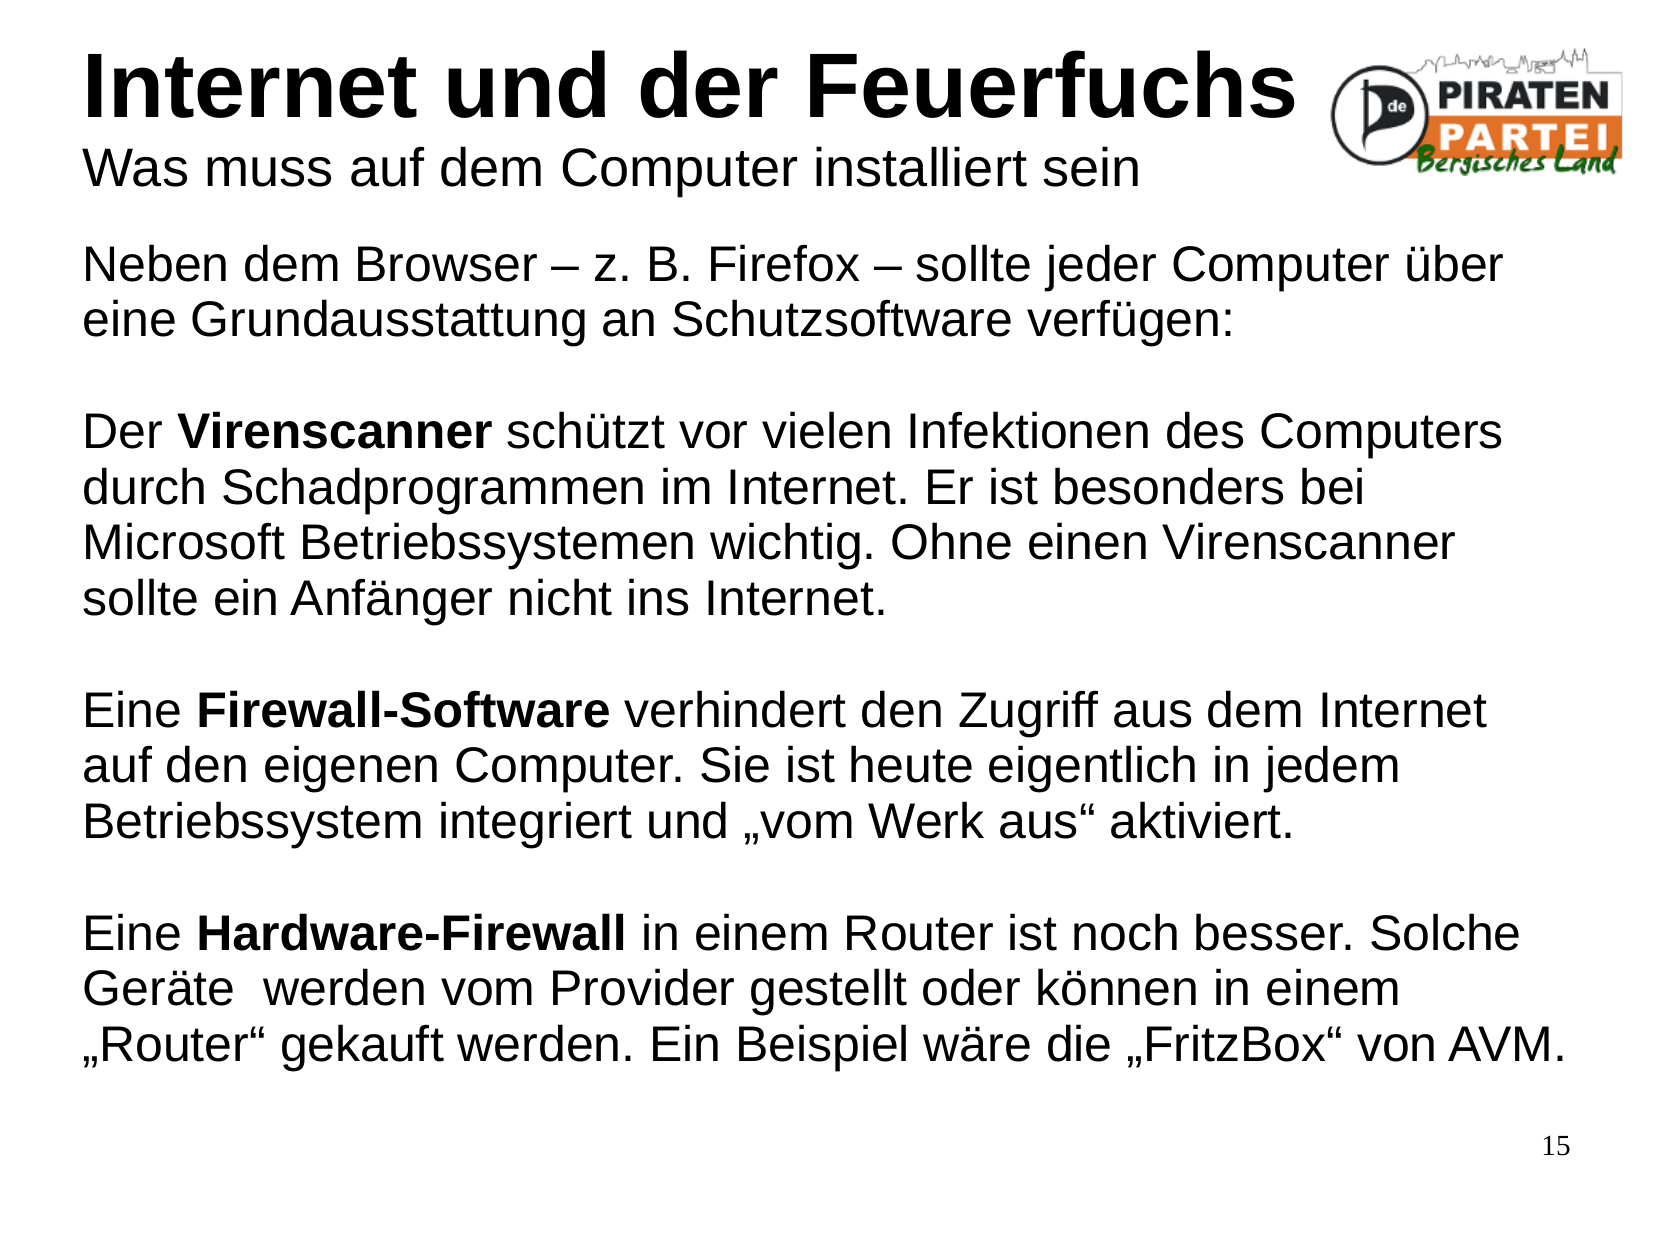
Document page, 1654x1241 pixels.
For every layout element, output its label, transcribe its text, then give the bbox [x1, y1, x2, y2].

picture [1328, 47, 1625, 176]
title Internet und der Feuerfuchs Was muss auf dem Computer installiert sein [82, 34, 1571, 198]
subtitle Neben dem Browser – z. B. Firefox – sollte jeder Computer über eine Grundausstattung an Schutzsoftware verfügen: Der Virenscanner schützt vor vielen Infektionen des Computers durch Schadprogrammen im Internet. Er ist besonders bei Microsoft Betriebssystemen wichtig. Ohne einen Virenscanner sollte ein Anfänger nicht ins Internet. Eine Firewall-Software verhindert den Zugriff aus dem Internet auf den eigenen Computer. Sie ist heute eigentlich in jedem Betriebssystem integriert und „vom Werk aus“ aktiviert. Eine Hardware-Firewall in einem Router ist noch besser. Solche Geräte werden vom Provider gestellt oder können in einem „Router“ gekauft werden. Ein Beispiel wäre die „FritzBox“ von AVM. [82, 206, 1571, 1102]
